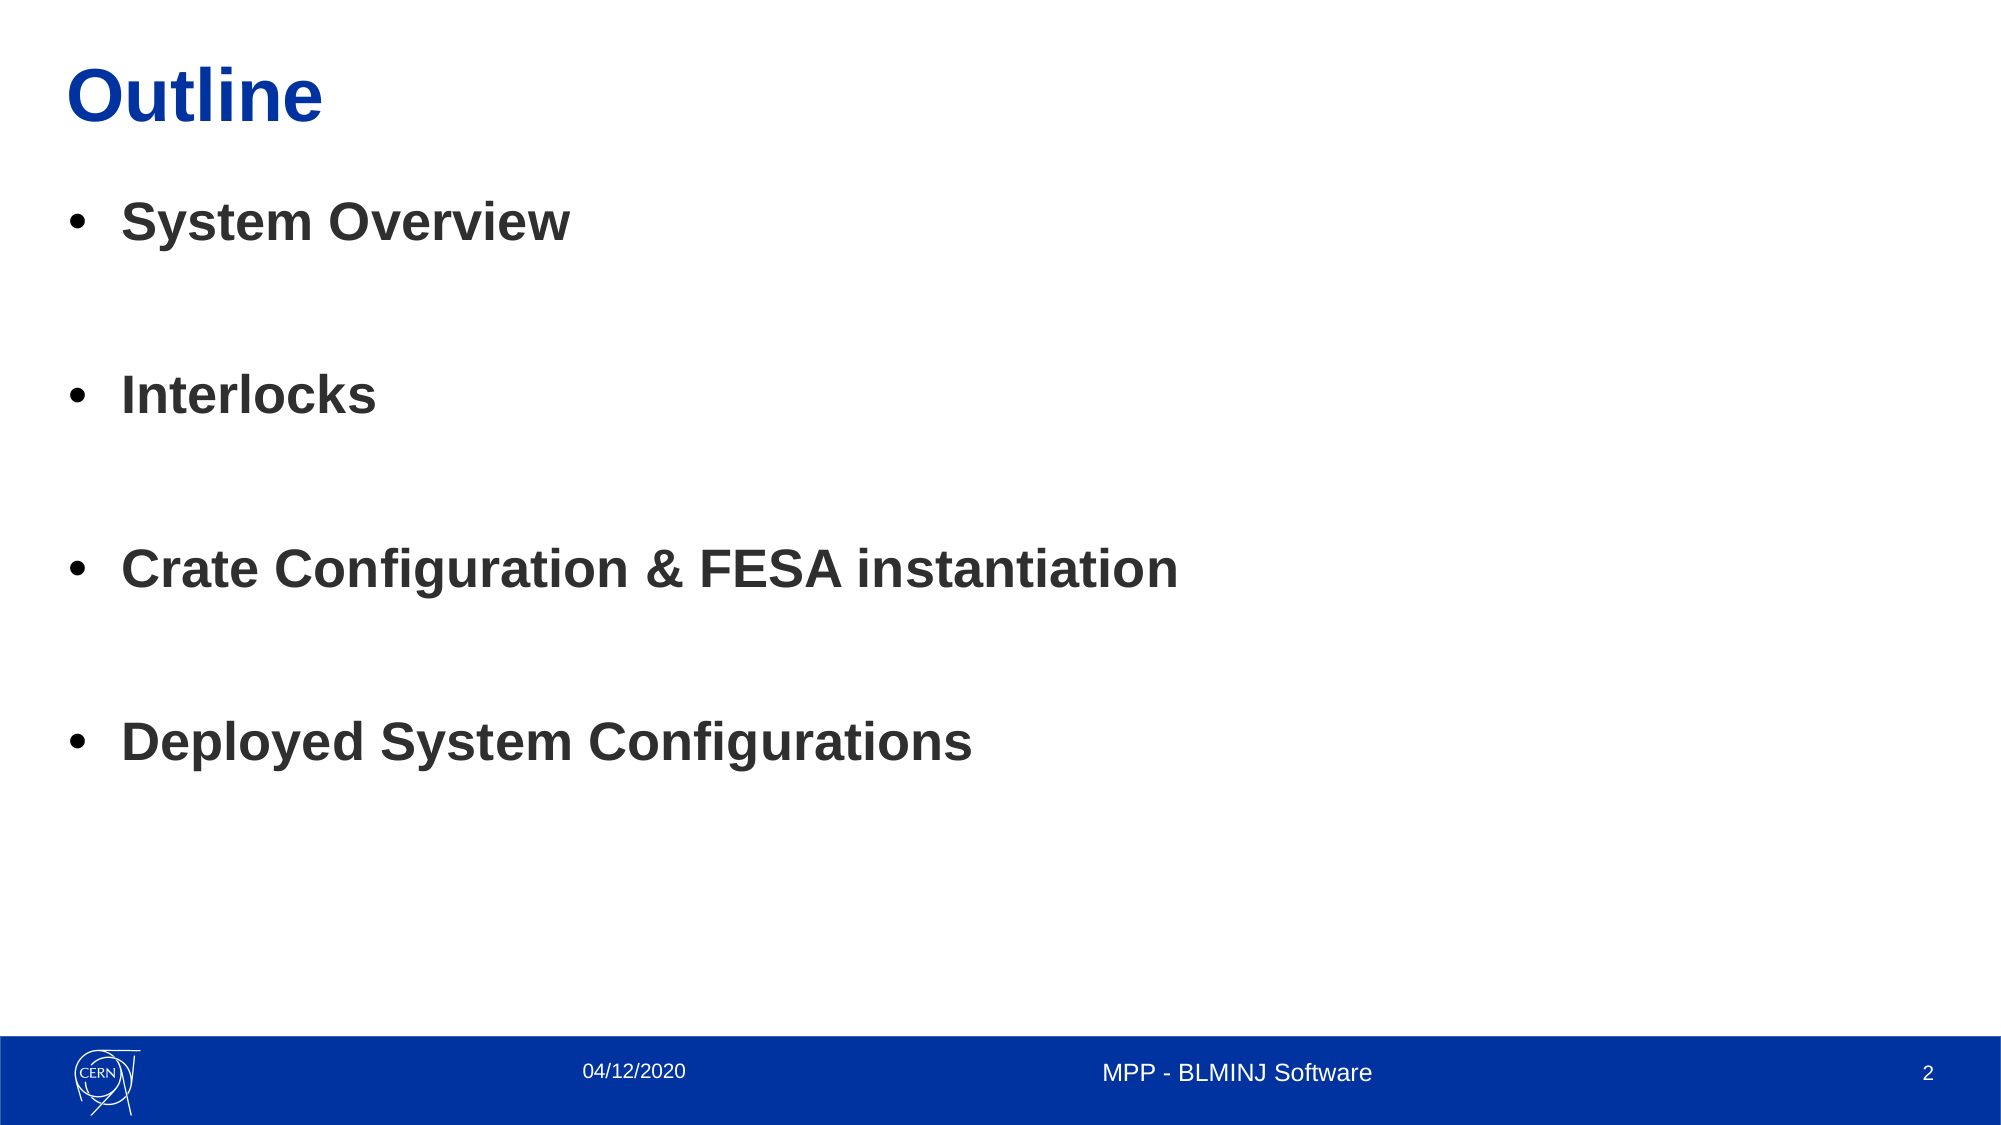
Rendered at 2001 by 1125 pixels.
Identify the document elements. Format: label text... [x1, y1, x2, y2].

slide_number 2 [1822, 1042, 1935, 1103]
title Outline [66, 61, 1934, 237]
footer MPP - BLMINJ Software [698, 1042, 1777, 1103]
list System Overview Interlocks Crate Configuration & FESA instantiation Deployed System Configurations [66, 237, 1934, 953]
slide_number 04/12/2020 [571, 1041, 686, 1102]
picture [1, 1037, 2000, 1125]
